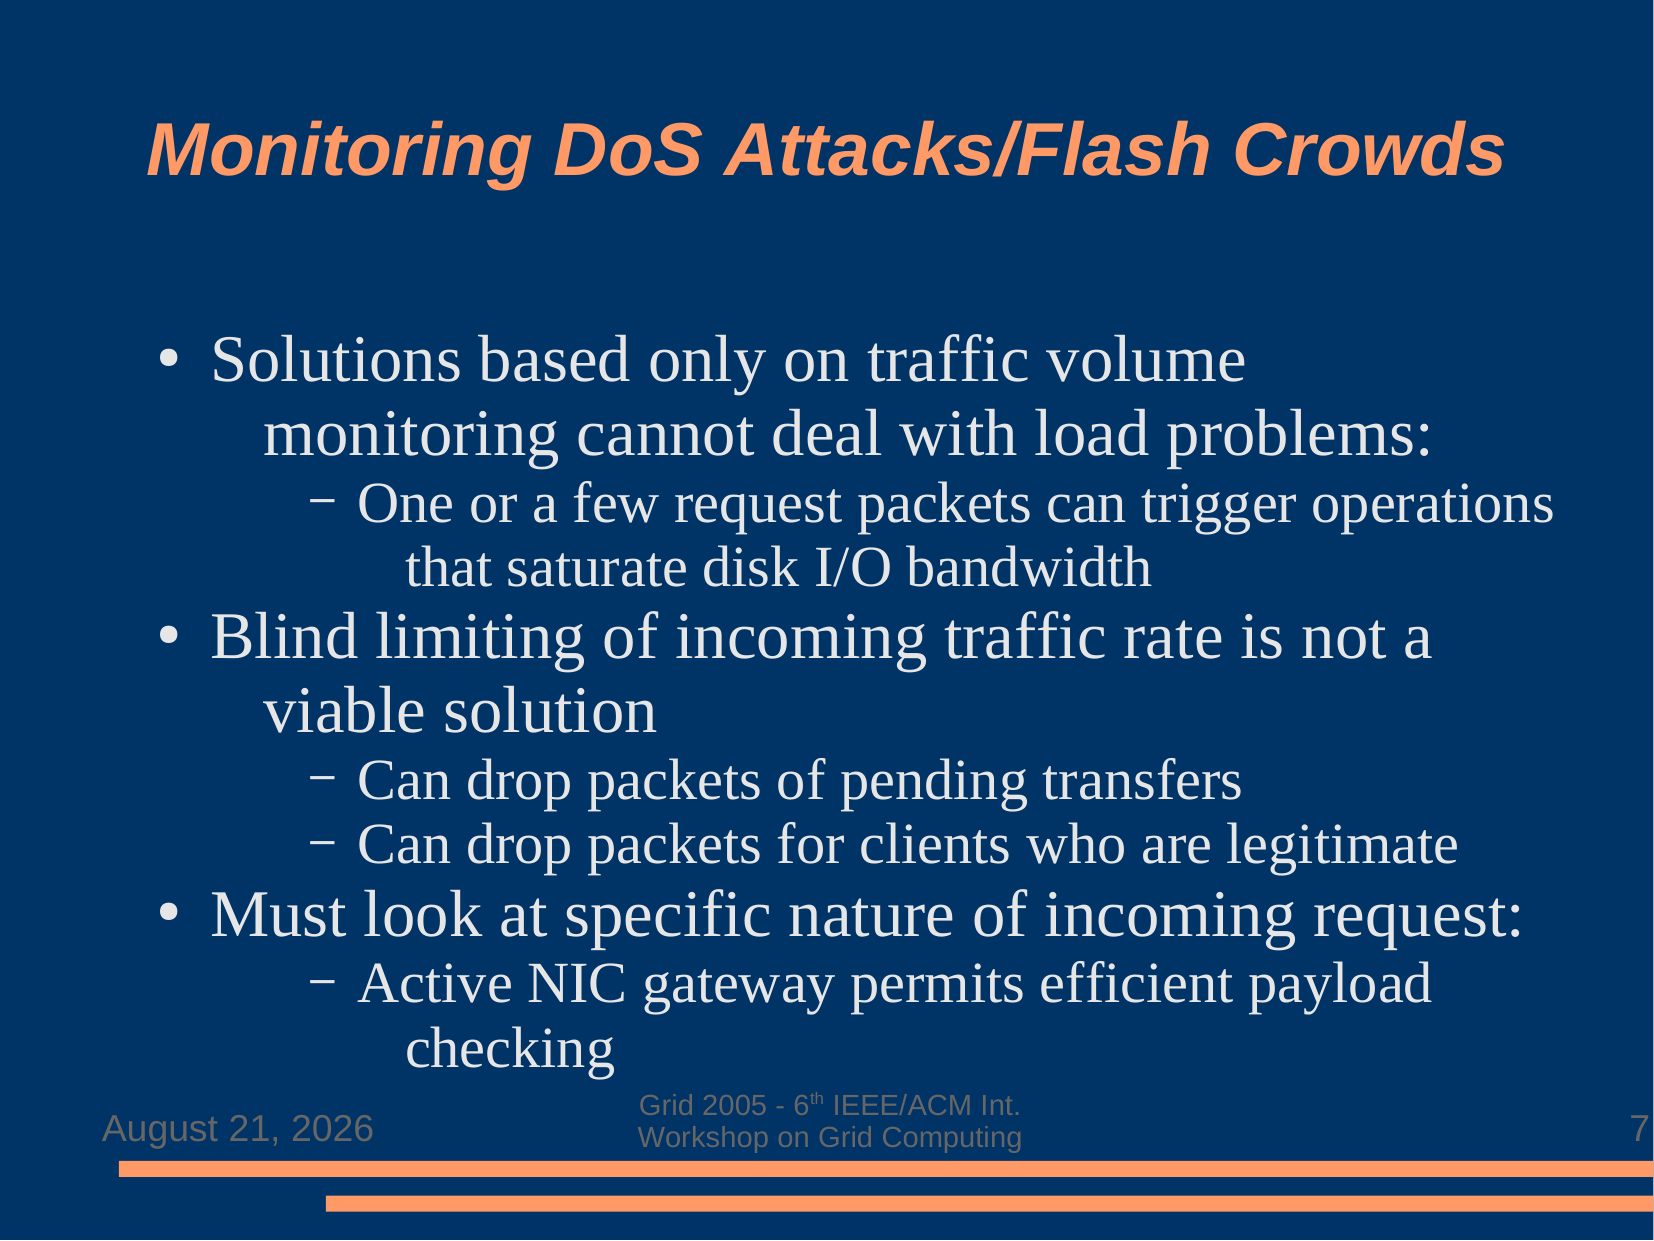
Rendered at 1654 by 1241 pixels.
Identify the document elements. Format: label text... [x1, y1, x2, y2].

title Monitoring DoS Attacks/Flash Crowds [121, 46, 1534, 254]
list Solutions based only on traffic volume monitoring cannot deal with load problems: One or a few request packets can trigger operations that saturate disk I/O bandwidth Blind limiting of incoming traffic rate is not a viable solution Can drop packets of pending transfers Can drop packets for clients who are legitimate Must look at specific nature of incoming request: Active NIC gateway permits efficient payload checking [121, 322, 1561, 1133]
